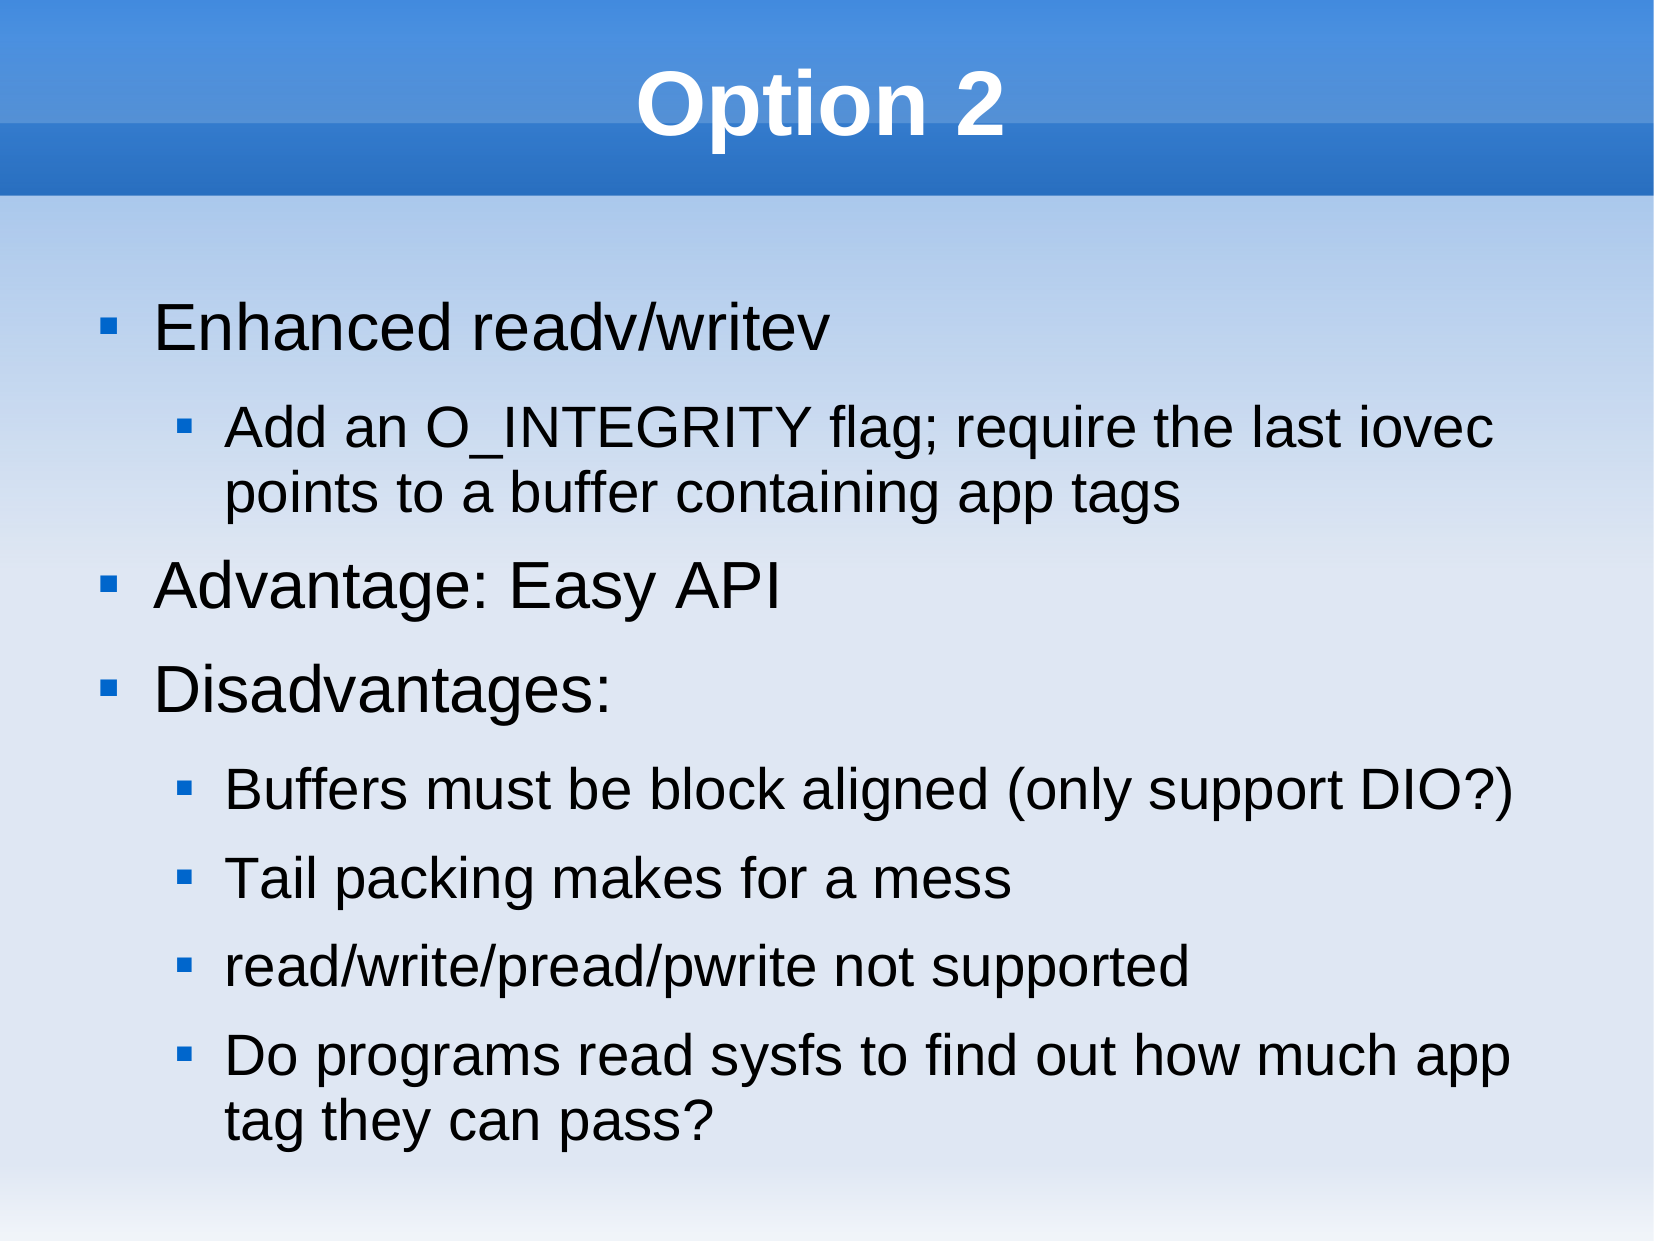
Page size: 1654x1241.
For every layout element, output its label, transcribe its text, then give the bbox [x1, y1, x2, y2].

title Option 2 [76, 7, 1565, 200]
picture [0, 0, 1654, 1241]
list Enhanced readv/writev Add an O_INTEGRITY flag; require the last iovec points to a buffer containing app tags Advantage: Easy API Disadvantages: Buffers must be block aligned (only support DIO?) Tail packing makes for a mess read/write/pread/pwrite not supported Do programs read sysfs to find out how much app tag they can pass? [82, 290, 1571, 1153]
